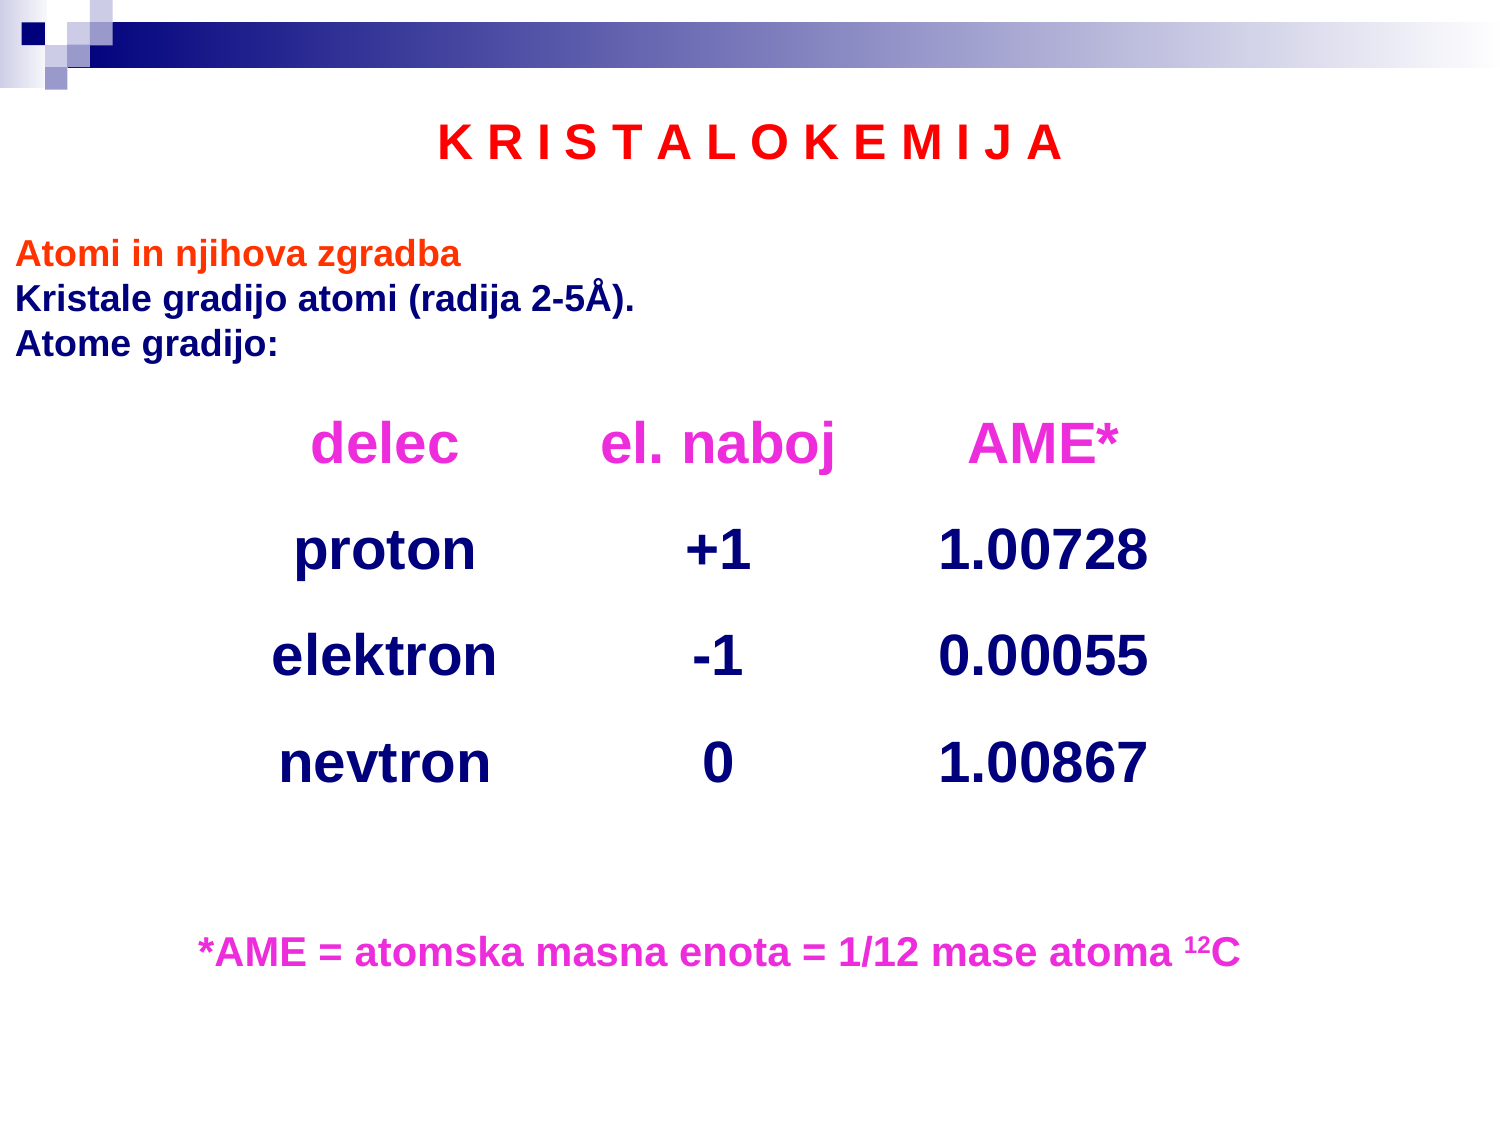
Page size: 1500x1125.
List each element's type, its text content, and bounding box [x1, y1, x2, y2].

table_header delec [219, 397, 552, 503]
table_cell proton [219, 503, 552, 610]
table_cell 1.00867 [885, 716, 1218, 822]
table_cell 0.00055 [885, 610, 1218, 716]
table_cell -1 [552, 610, 885, 716]
table_header el. naboj [552, 397, 885, 503]
text_box *AME = atomska masna enota = 1/12 mase atoma 12C [183, 916, 1257, 983]
text_box K R I S T A L O K E M I J A Atomi in njihova zgradba Kristale gradijo atomi (radija 2-5Å). Atome gradijo: [0, 101, 1500, 373]
table_cell 0 [552, 716, 885, 822]
table_cell +1 [552, 503, 885, 610]
table_cell 1.00728 [885, 503, 1218, 610]
table_header AME* [885, 397, 1218, 503]
table_cell nevtron [219, 716, 552, 822]
table_cell elektron [219, 610, 552, 716]
